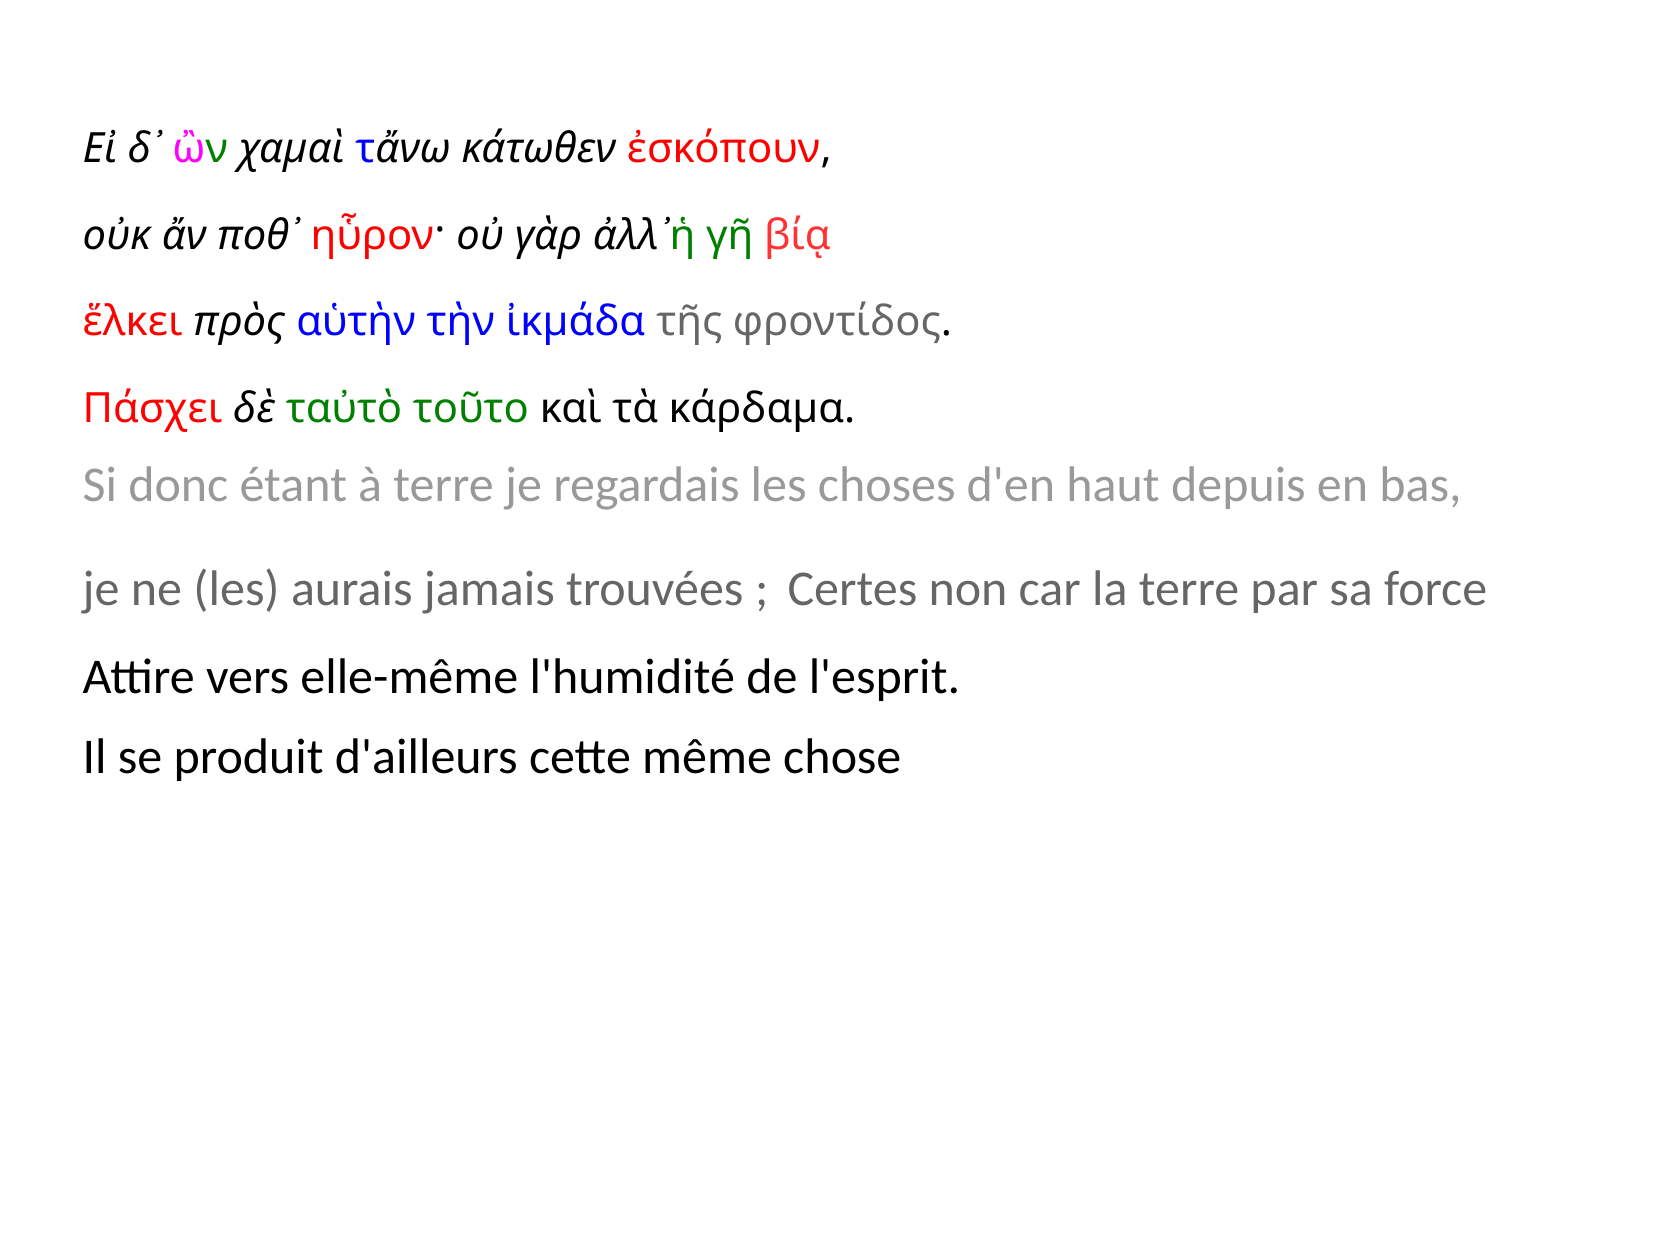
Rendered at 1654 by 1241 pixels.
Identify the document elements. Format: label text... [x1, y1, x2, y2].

list Εἰ δ᾿ ὢν χαμαὶ τἄνω κάτωθεν ἐσκόπουν, οὐκ ἄν ποθ᾿ ηὗρον· οὐ γὰρ ἀλλ᾿ἡ γῆ βίᾳ ἕλκει πρὸς αὑτὴν τὴν ἰκμάδα τῆς φροντίδος. Πάσχει δὲ ταὐτὸ τοῦτο καὶ τὰ κάρδαμα. Si donc étant à terre je regardais les choses d'en haut depuis en bas, je ne (les) aurais jamais trouvées ; Certes non car la terre par sa force Attire vers elle-même l'humidité de l'esprit. Il se produit d'ailleurs cette même chose [82, 118, 1571, 1121]
